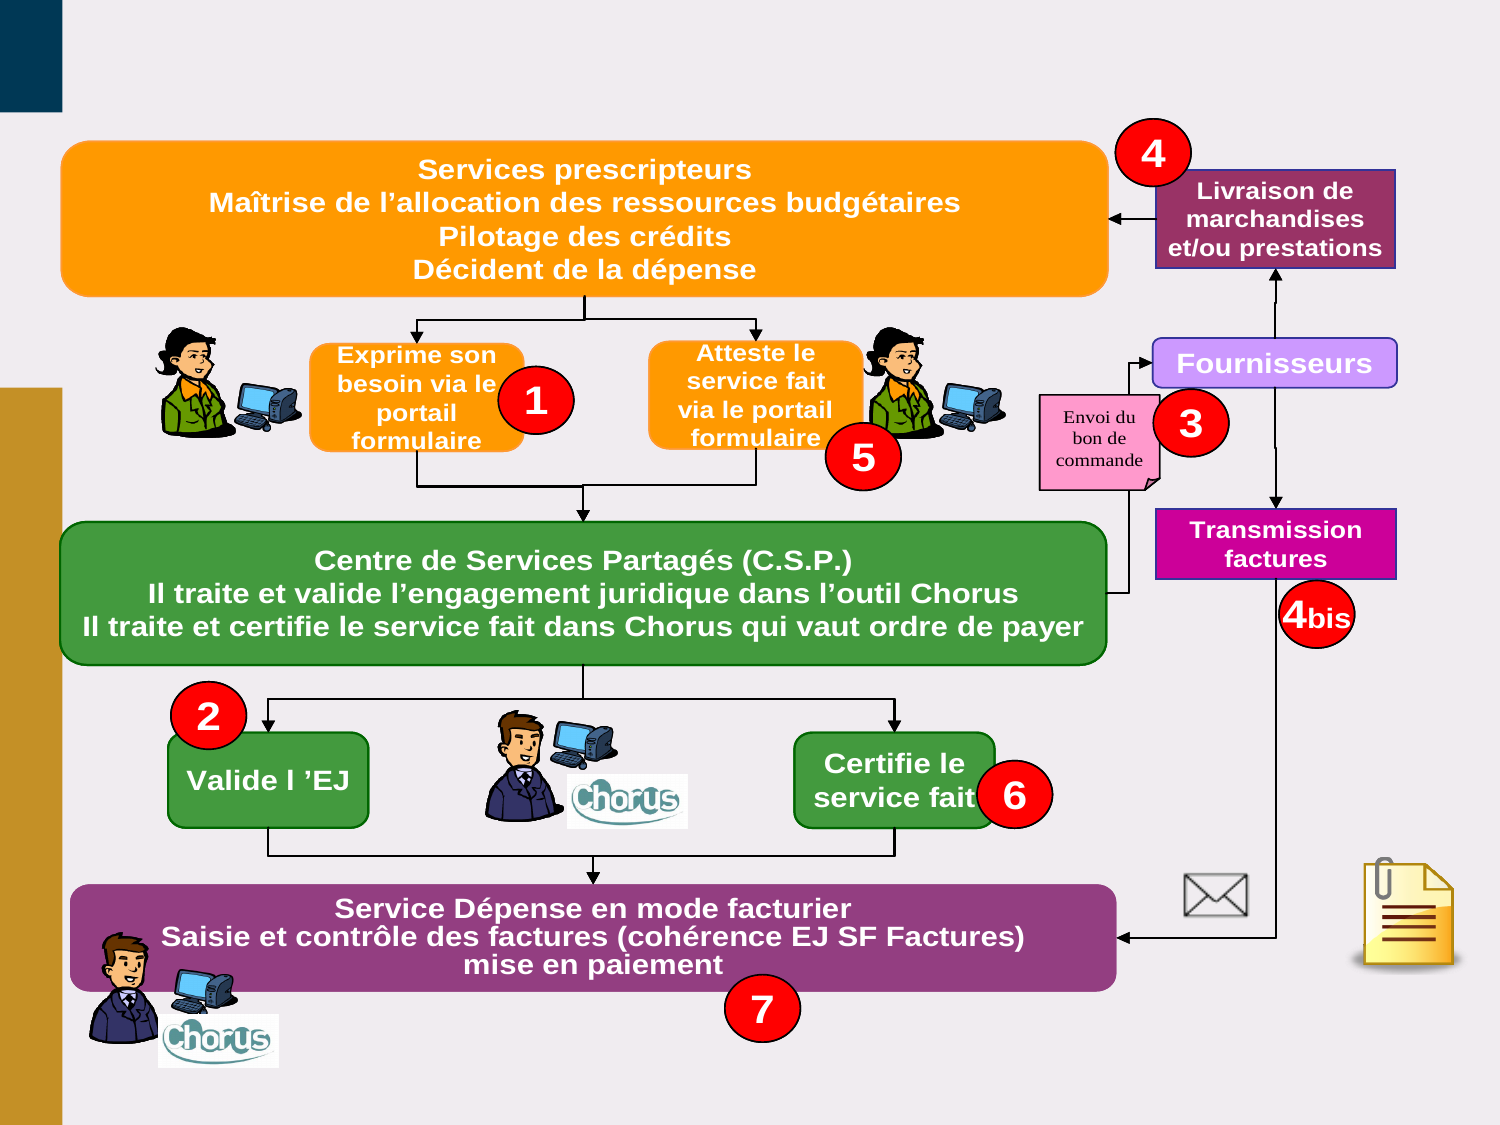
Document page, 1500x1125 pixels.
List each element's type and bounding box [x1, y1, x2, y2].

picture [59, 118, 1477, 1070]
